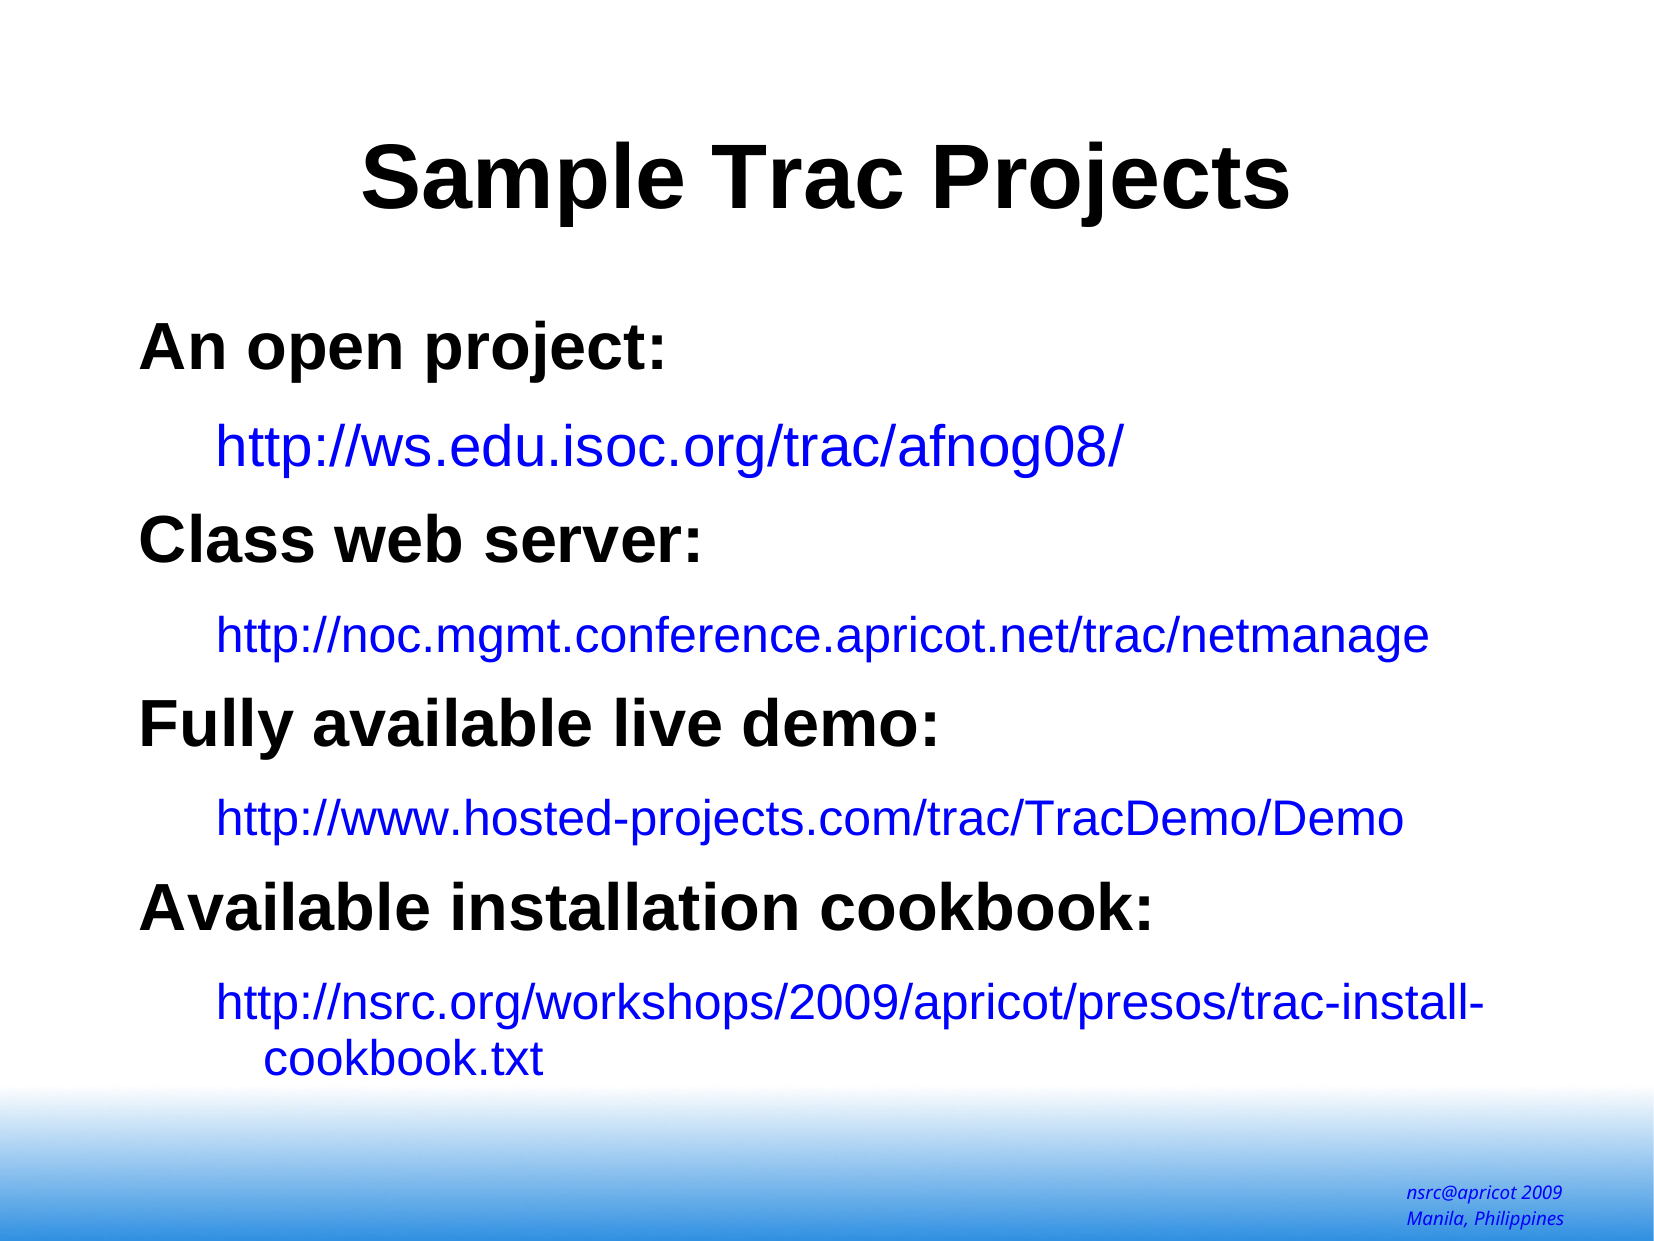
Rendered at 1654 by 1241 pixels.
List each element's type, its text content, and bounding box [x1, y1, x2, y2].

picture [0, 1083, 1654, 1241]
title Sample Trac Projects [121, 73, 1533, 280]
list An open project: http://ws.edu.isoc.org/trac/afnog08/ Class web server: http://noc.mgmt.conference.apricot.net/trac/netmanage Fully available live demo: http://www.hosted-projects.com/trac/TracDemo/Demo Available installation cookbook: http://nsrc.org/workshops/2009/apricot/presos/trac-install-cookbook.txt [121, 309, 1533, 1087]
